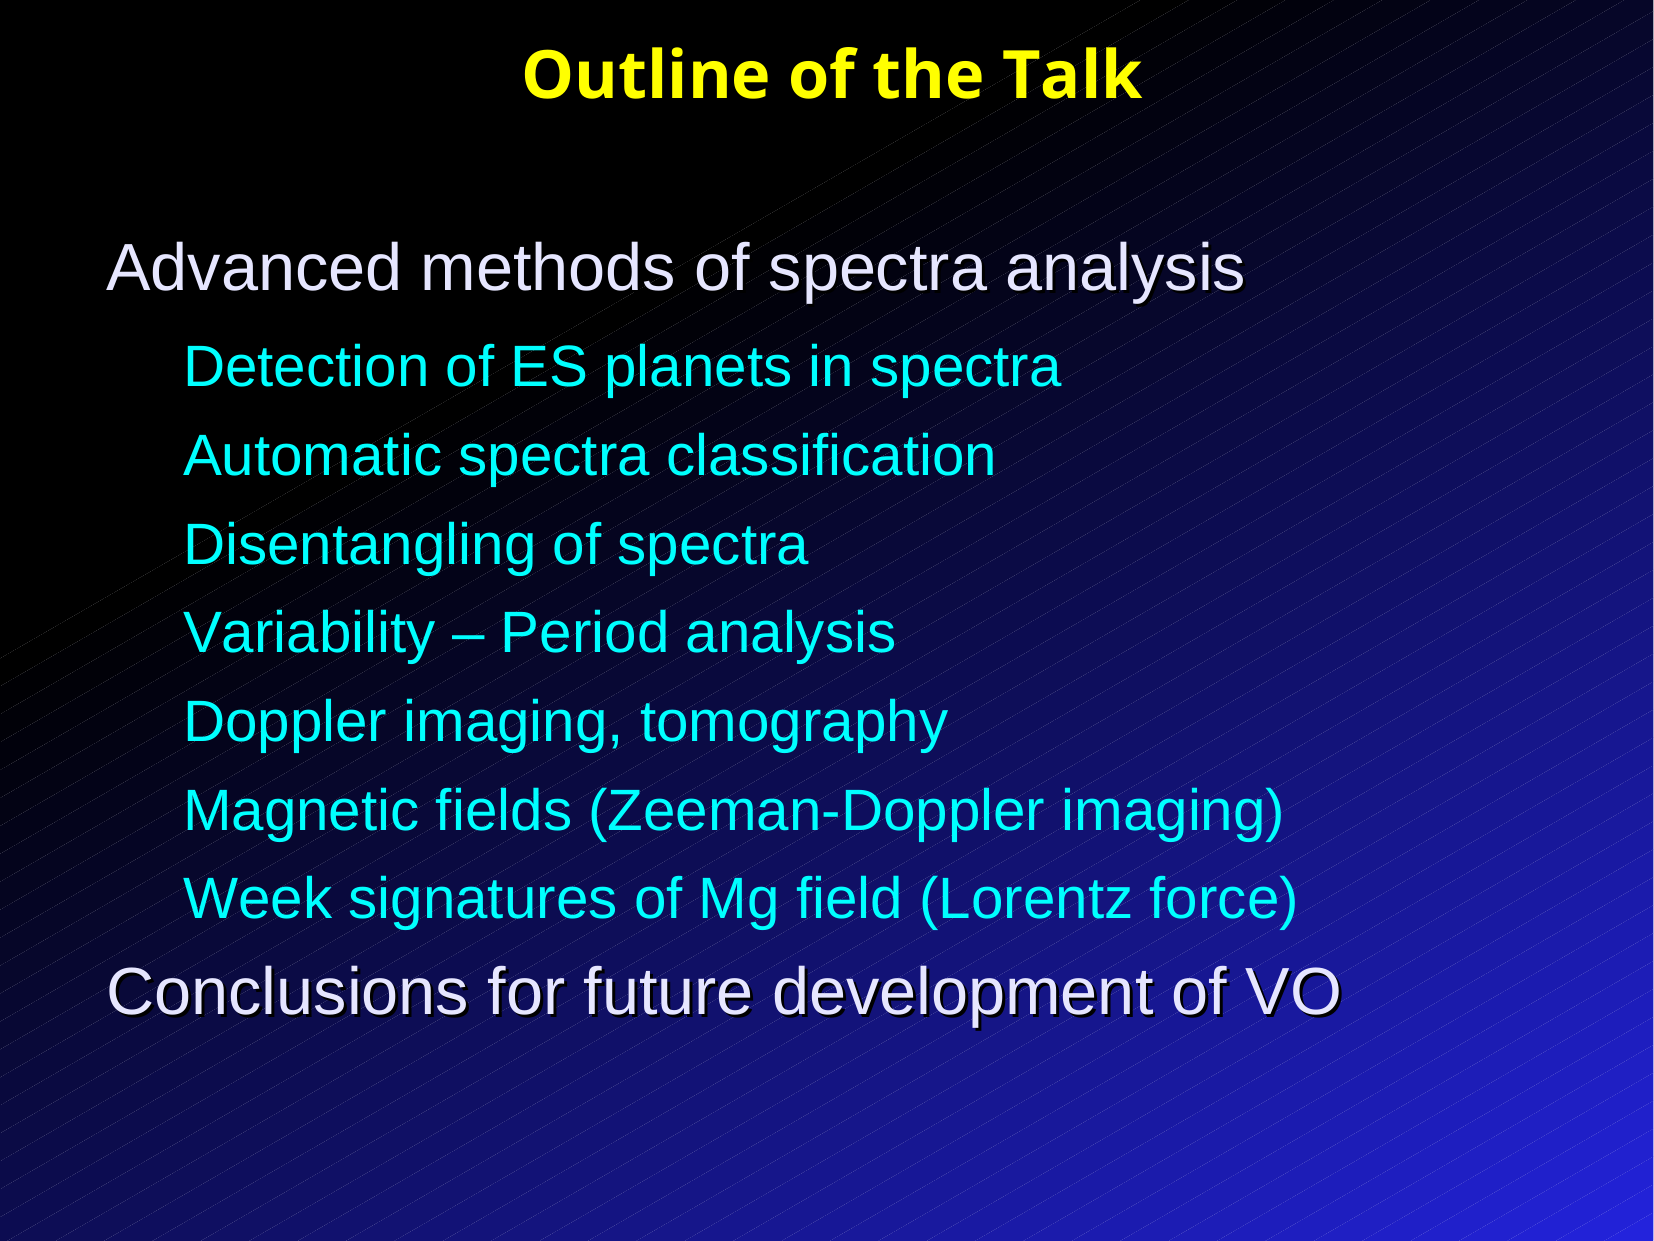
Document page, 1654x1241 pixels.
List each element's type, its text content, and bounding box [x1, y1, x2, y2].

list Advanced methods of spectra analysis Detection of ES planets in spectra Automatic spectra classification Disentangling of spectra Variability – Period analysis Doppler imaging, tomography Magnetic fields (Zeeman-Doppler imaging) Week signatures of Mg field (Lorentz force) Conclusions for future development of VO [88, 229, 1577, 1055]
title Outline of the Talk [88, 27, 1577, 119]
